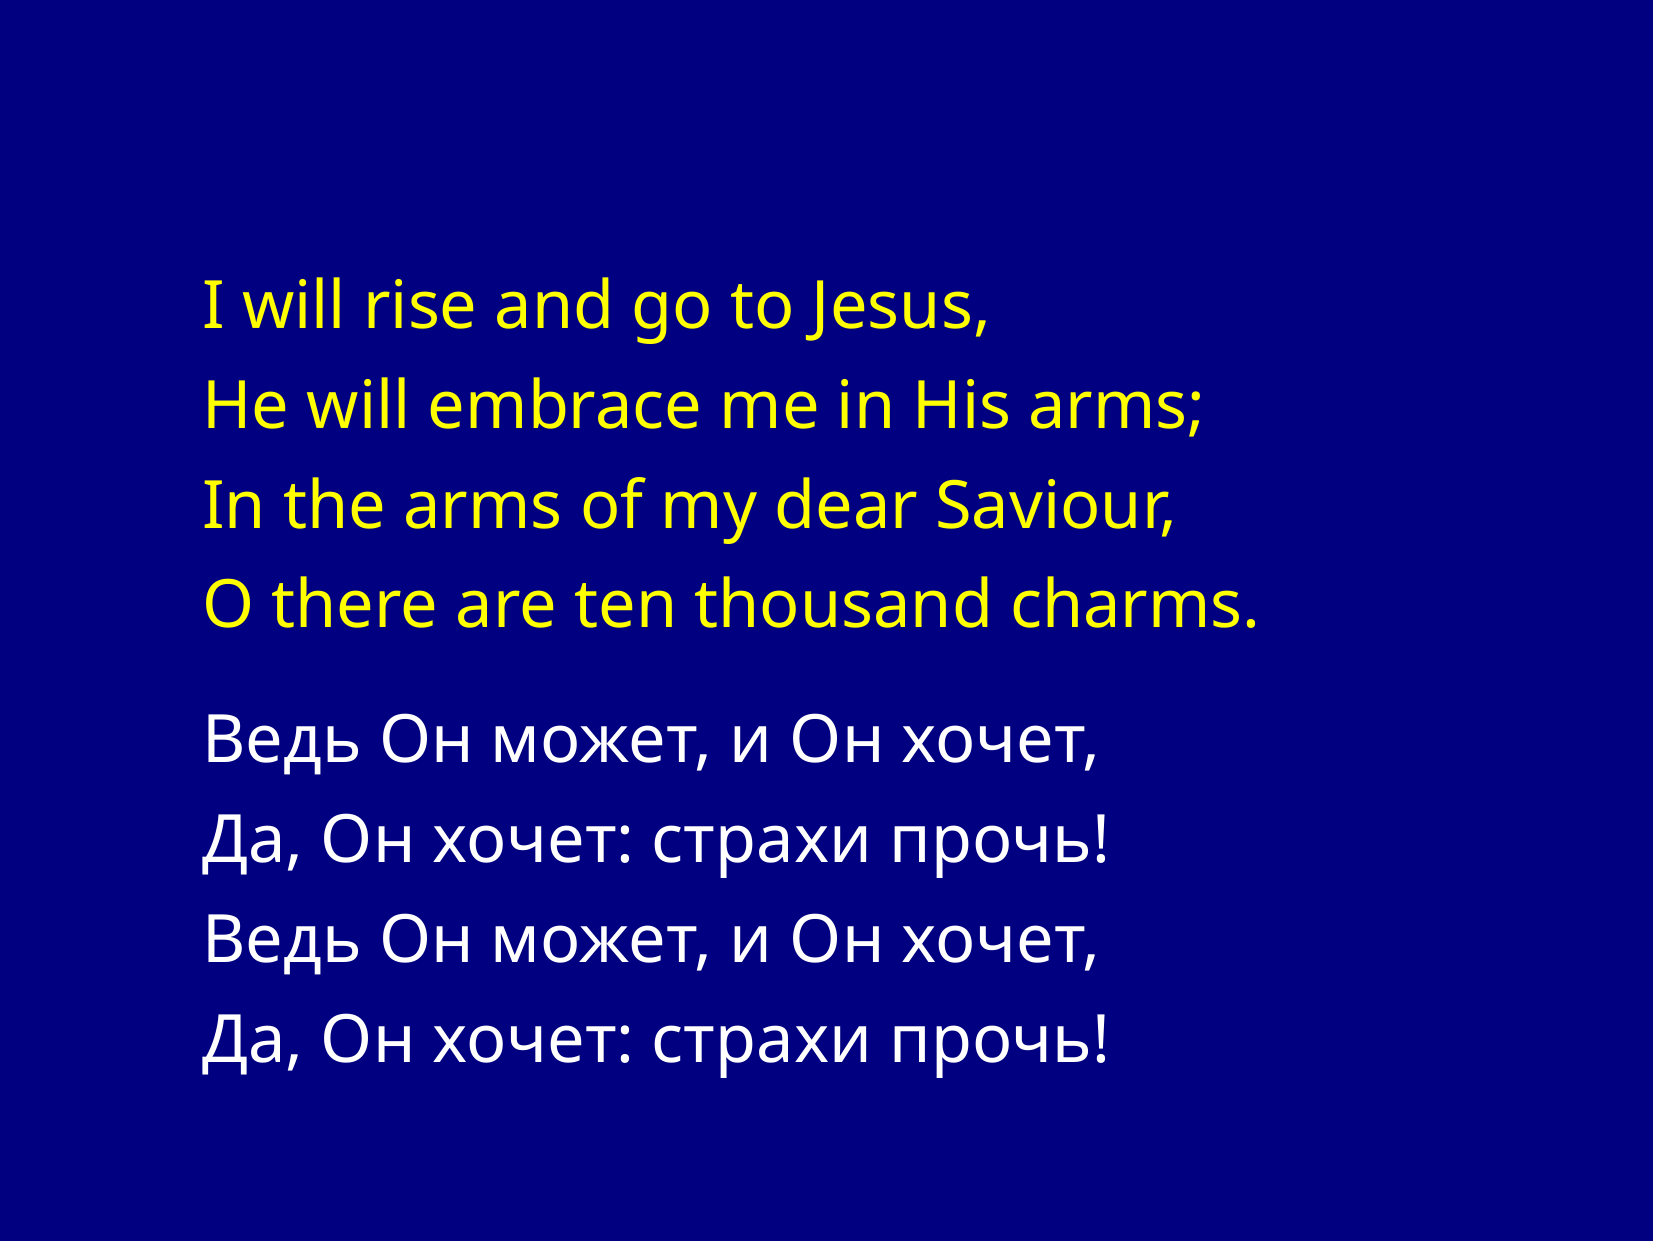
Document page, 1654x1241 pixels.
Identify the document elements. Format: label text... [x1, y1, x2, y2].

text_box I will rise and go to Jesus, He will embrace me in His arms; In the arms of my dear Saviour, O there are ten thousand charms. [75, 150, 1576, 638]
text_box Ведь Он может, и Он хочет, Да, Он хочет: страхи прочь! Ведь Он может, и Он хочет, Да, Он хочет: страхи прочь! [75, 675, 1576, 1163]
